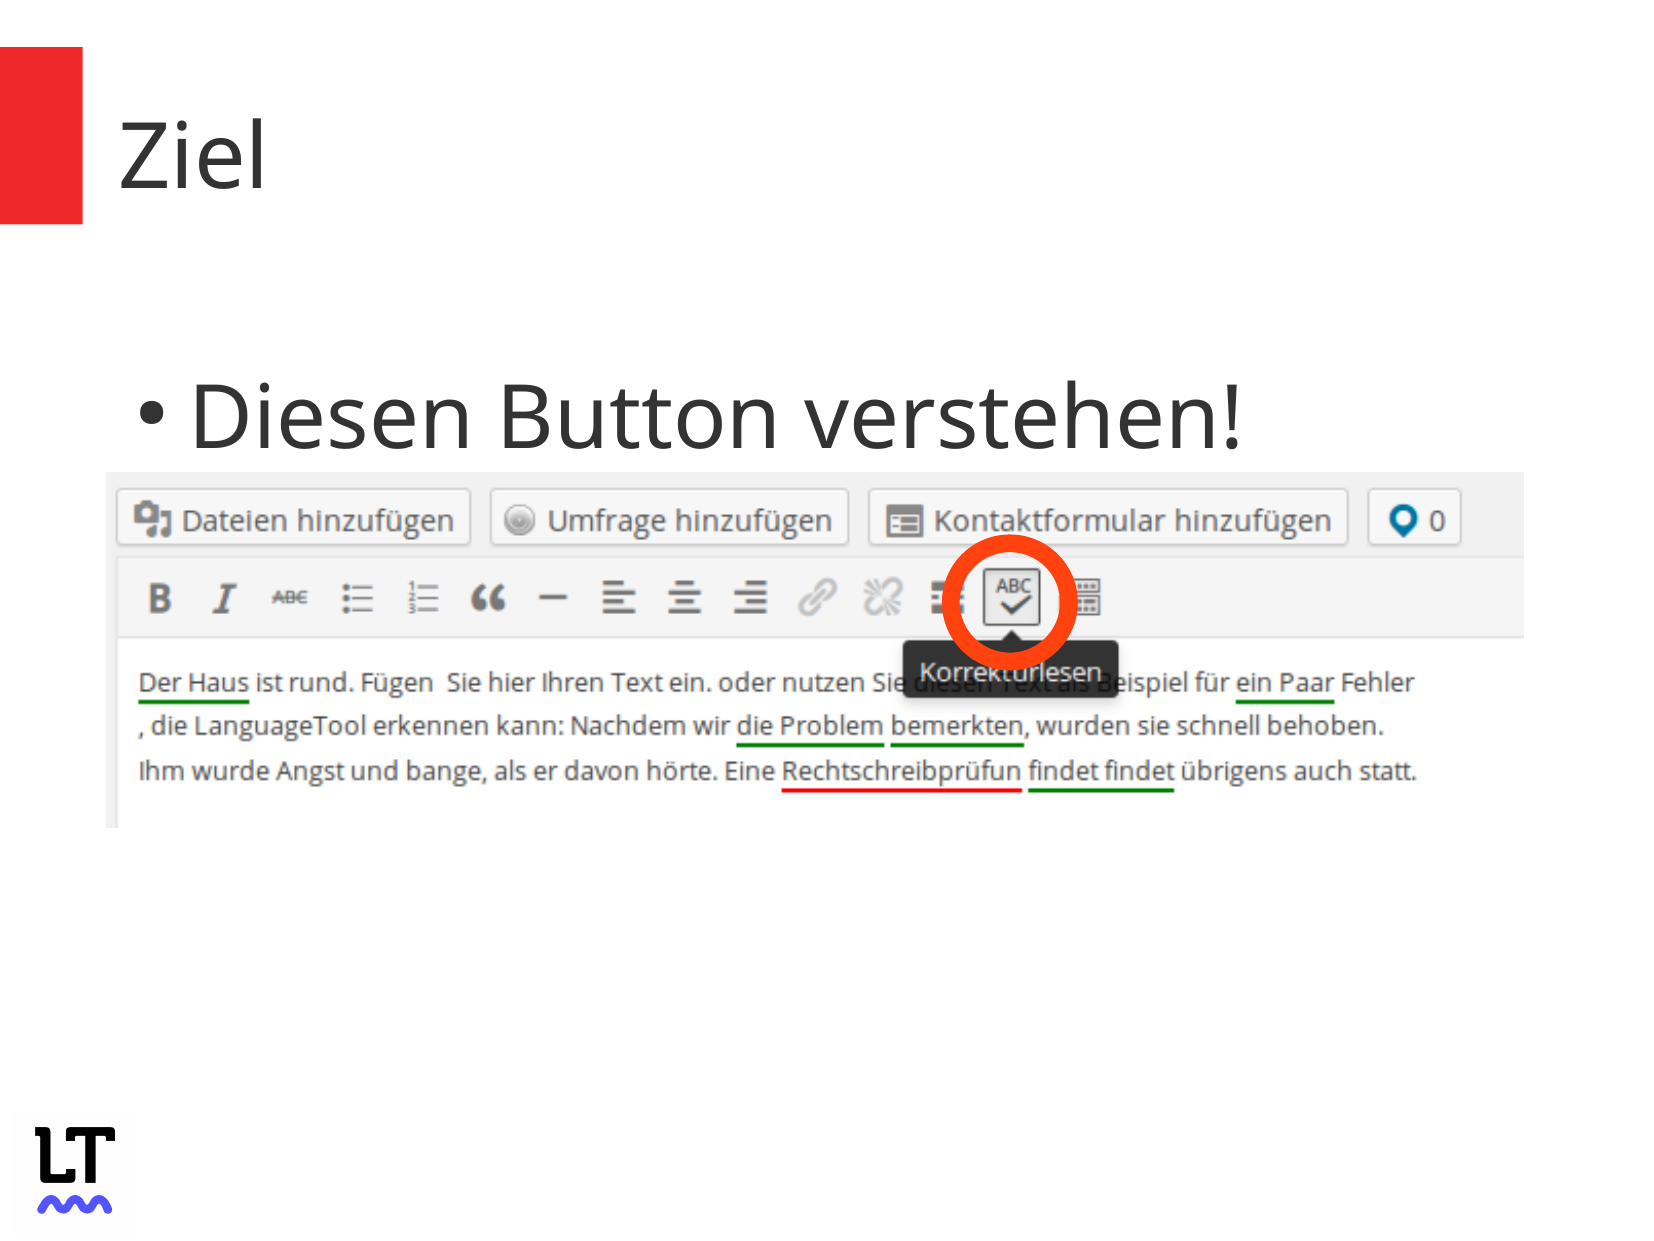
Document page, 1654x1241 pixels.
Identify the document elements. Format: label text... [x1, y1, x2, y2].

picture [106, 472, 1524, 828]
picture [11, 1110, 138, 1235]
list Diesen Button verstehen! [118, 354, 1536, 1074]
text_box [950, 543, 1069, 662]
title Ziel [118, 49, 1571, 257]
